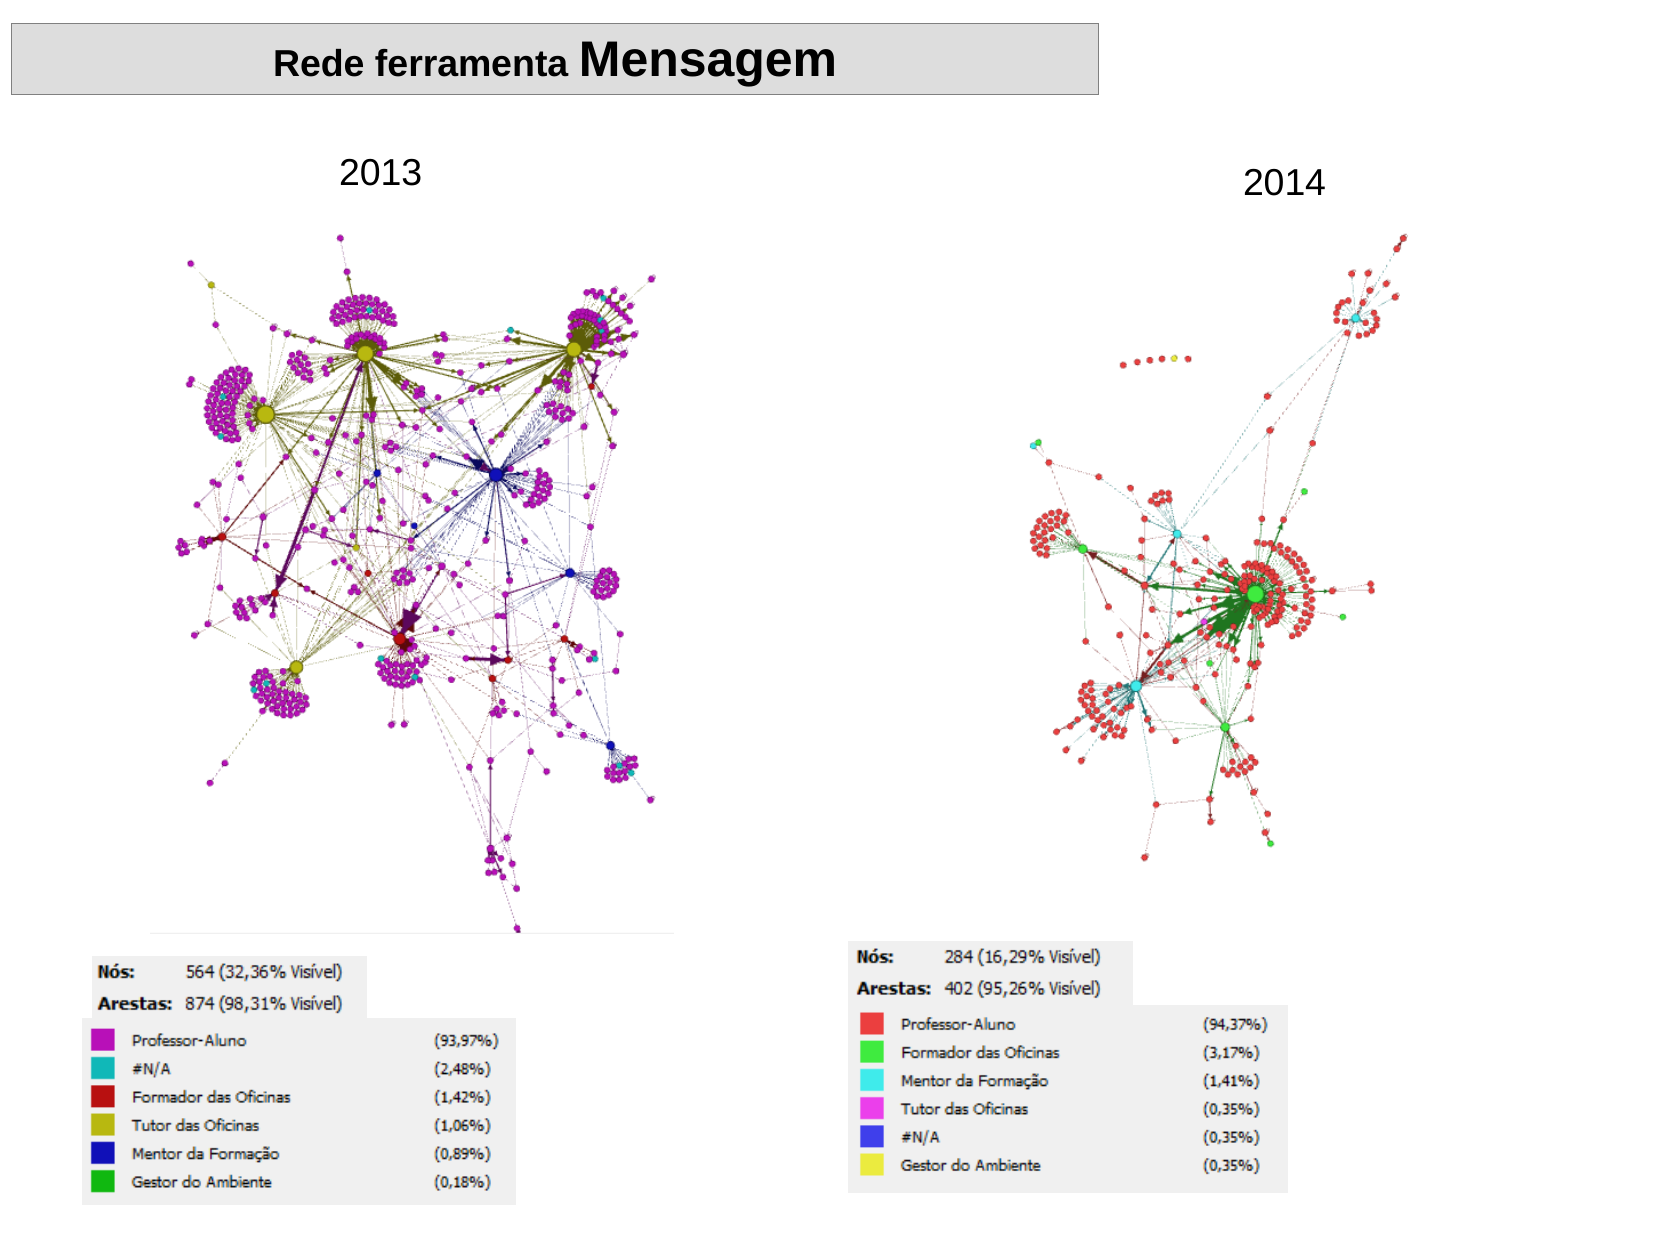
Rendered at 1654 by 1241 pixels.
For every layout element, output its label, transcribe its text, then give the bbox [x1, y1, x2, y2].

picture [150, 222, 674, 934]
picture [992, 212, 1438, 873]
text_box Rede ferramenta Mensagem [11, 23, 1099, 95]
text_box 2014 [1228, 153, 1341, 211]
picture [848, 941, 1288, 1193]
text_box 2013 [324, 143, 438, 201]
picture [82, 956, 516, 1205]
